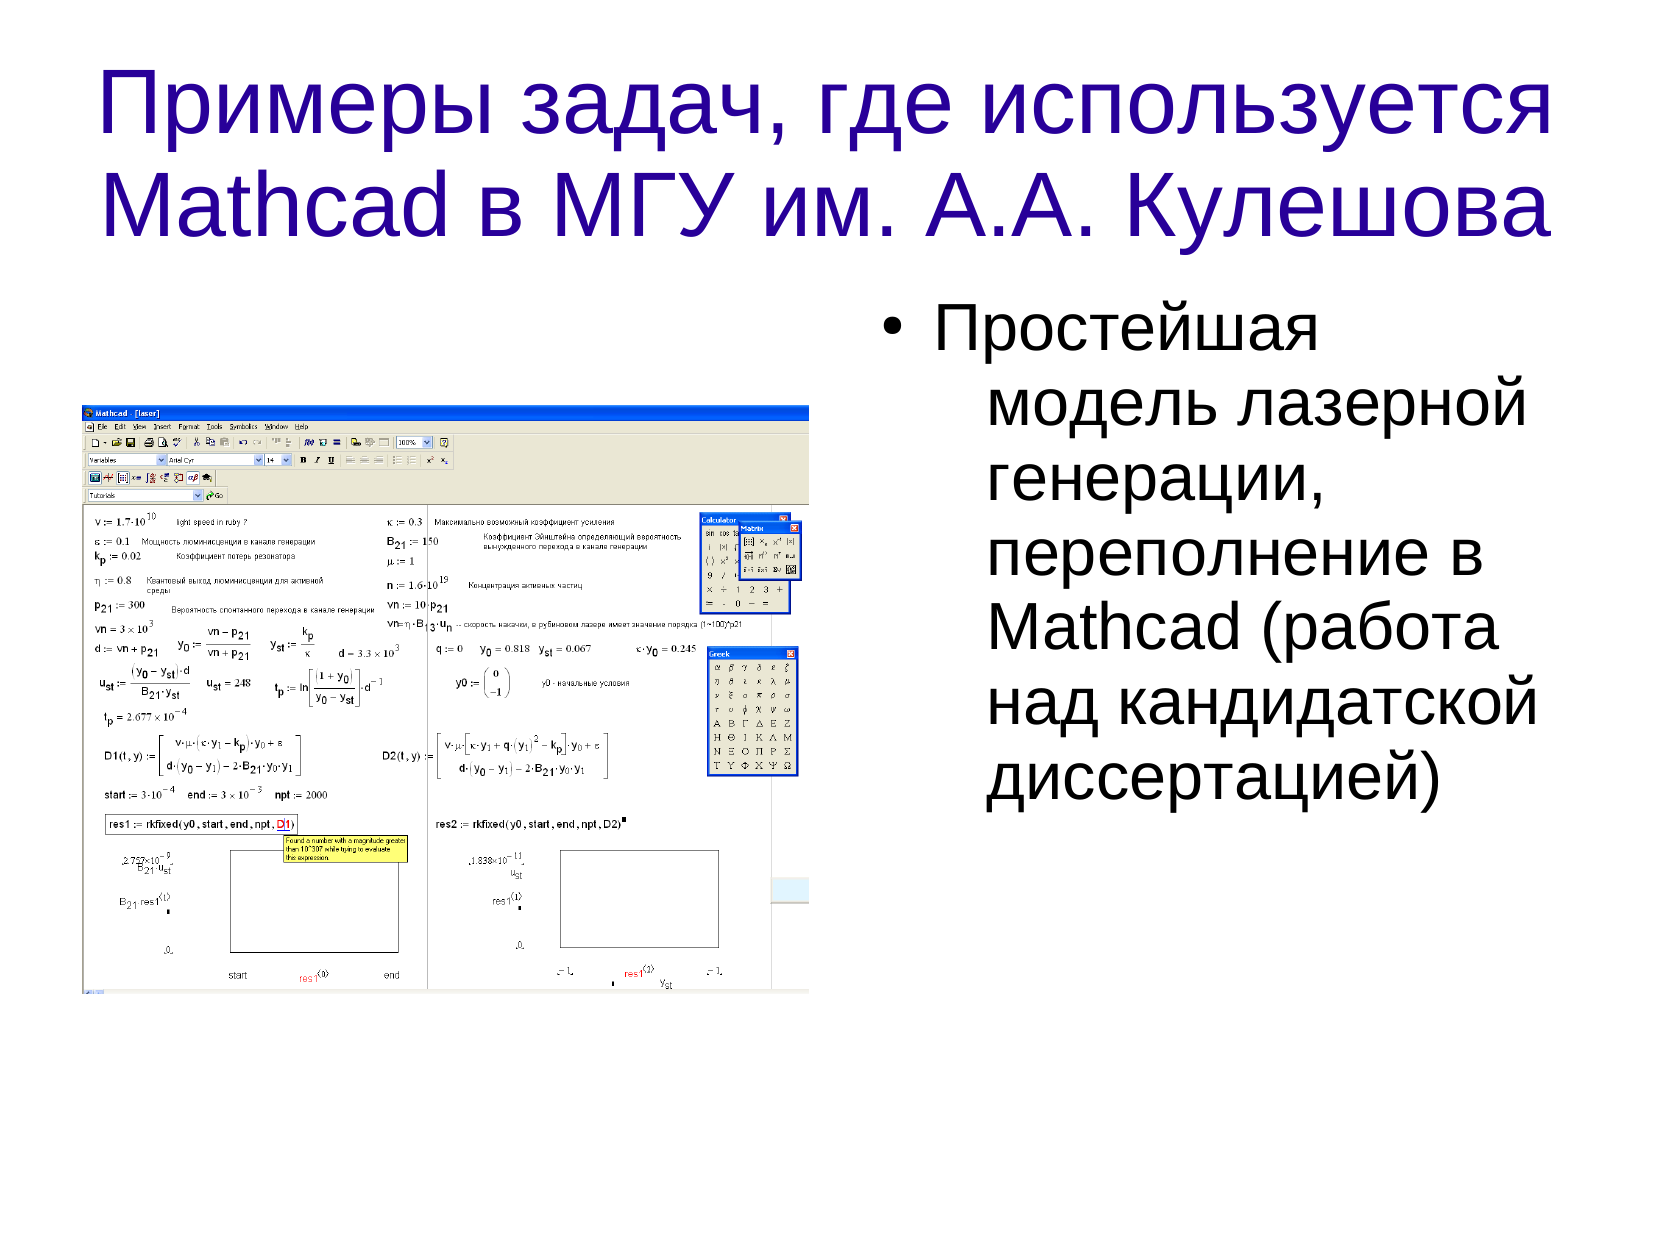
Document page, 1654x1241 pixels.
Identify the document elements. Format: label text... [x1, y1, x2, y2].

picture [82, 405, 809, 994]
title Примеры задач, где используется Mathcad в МГУ им. А.А. Кулешова [82, 39, 1571, 267]
list Простейшая модель лазерной генерации, переполнение в Mathcad (работа над кандидатской диссертацией) [845, 290, 1572, 1109]
